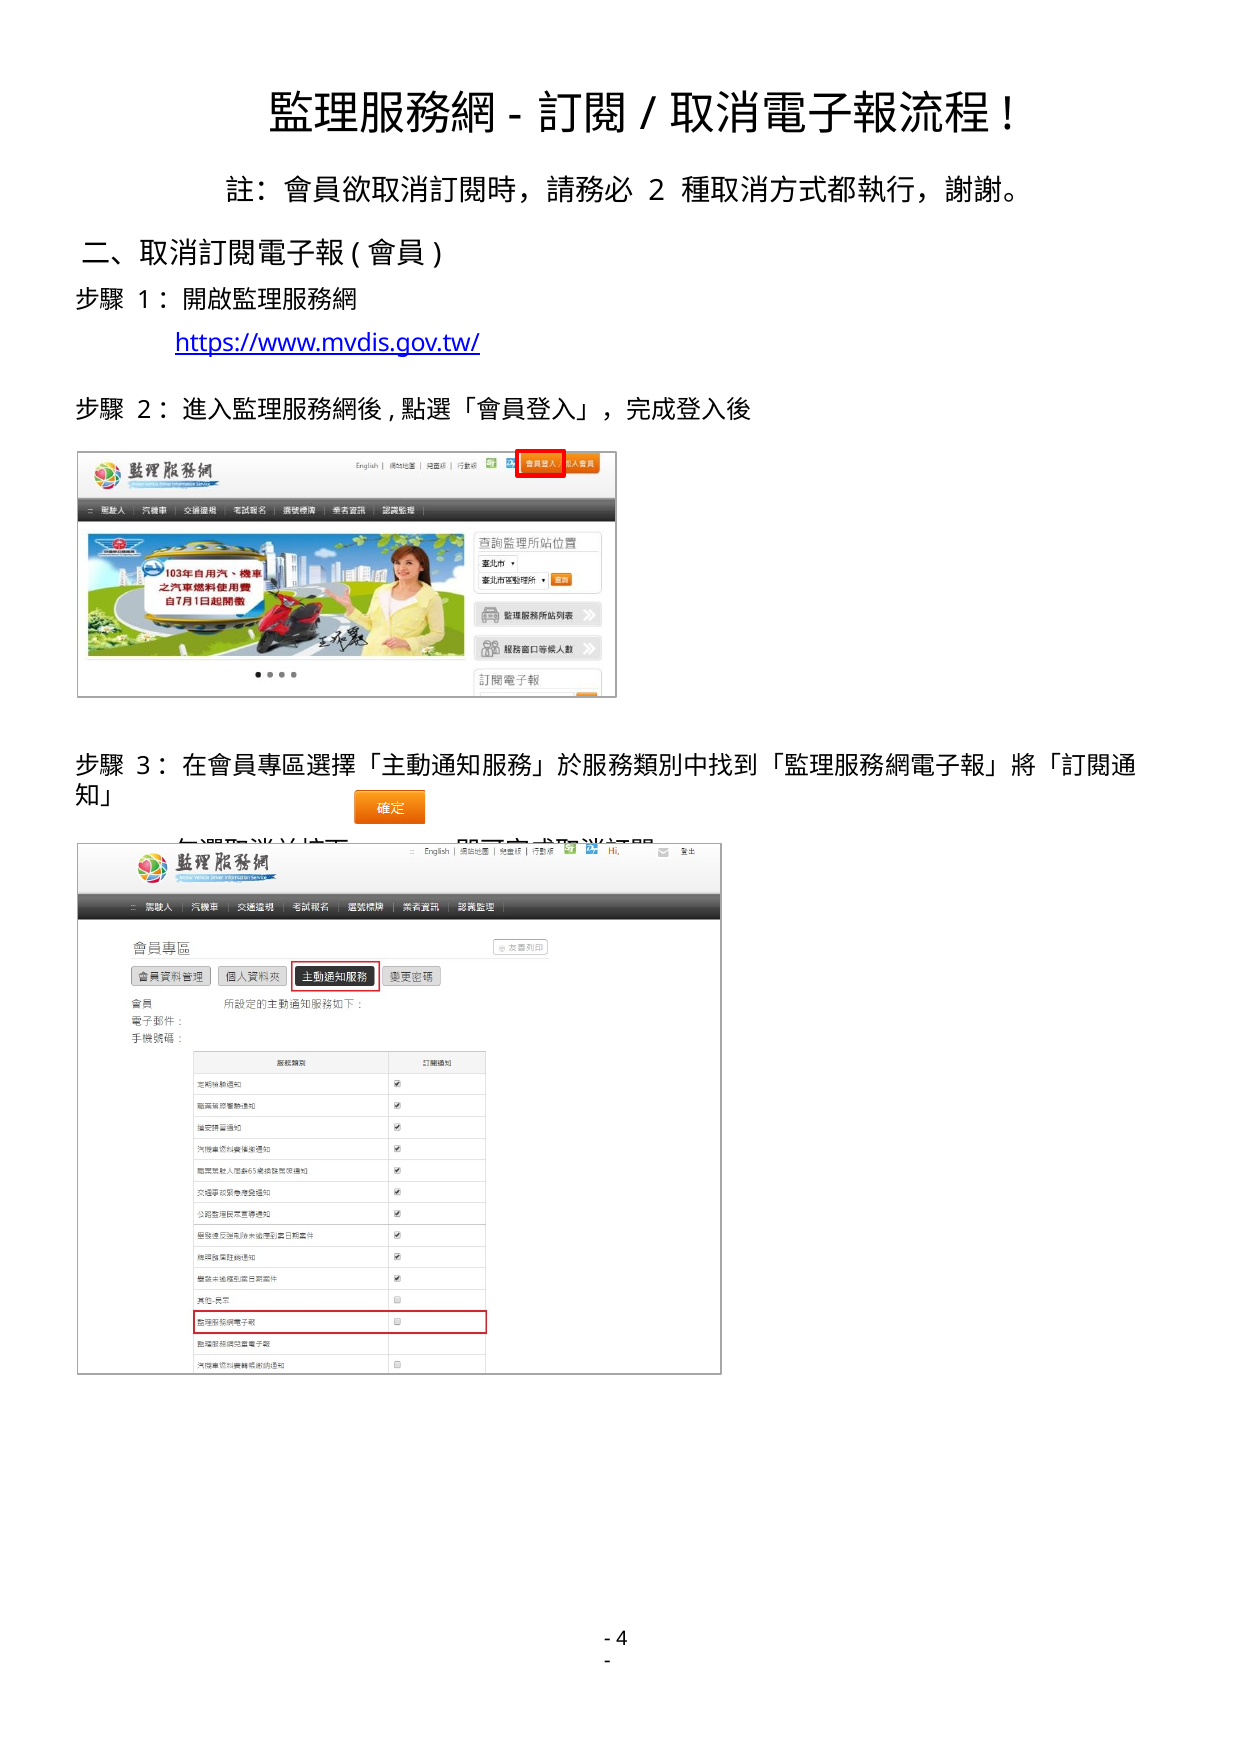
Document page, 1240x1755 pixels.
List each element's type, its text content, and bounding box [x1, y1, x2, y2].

text_box - 1 - [601, 1627, 639, 1653]
text_box [78, 453, 615, 696]
text_box [519, 453, 562, 473]
text_box [354, 790, 425, 824]
text_box 步驟 3：在會員專區選擇「主動通知服務」於服務類別中找到「監理服務網電子報」將「訂閱通知」 勾選取消並按下 ，即可完成取消訂閱。 [72, 747, 1179, 837]
text_box 監理服務網-訂閱/取消電子報流程! 註：會員欲取消訂閱時，請務必 2 種取消方式都執行，謝謝。 二、取消訂閱電子報(會員) 步驟 1：開啟監理服務網 https://www.mvdis.gov.tw/ 步驟 2：進入監理服務網後,點選「會員登入」，完成登入後 [72, 82, 1018, 446]
text_box [78, 844, 720, 1373]
